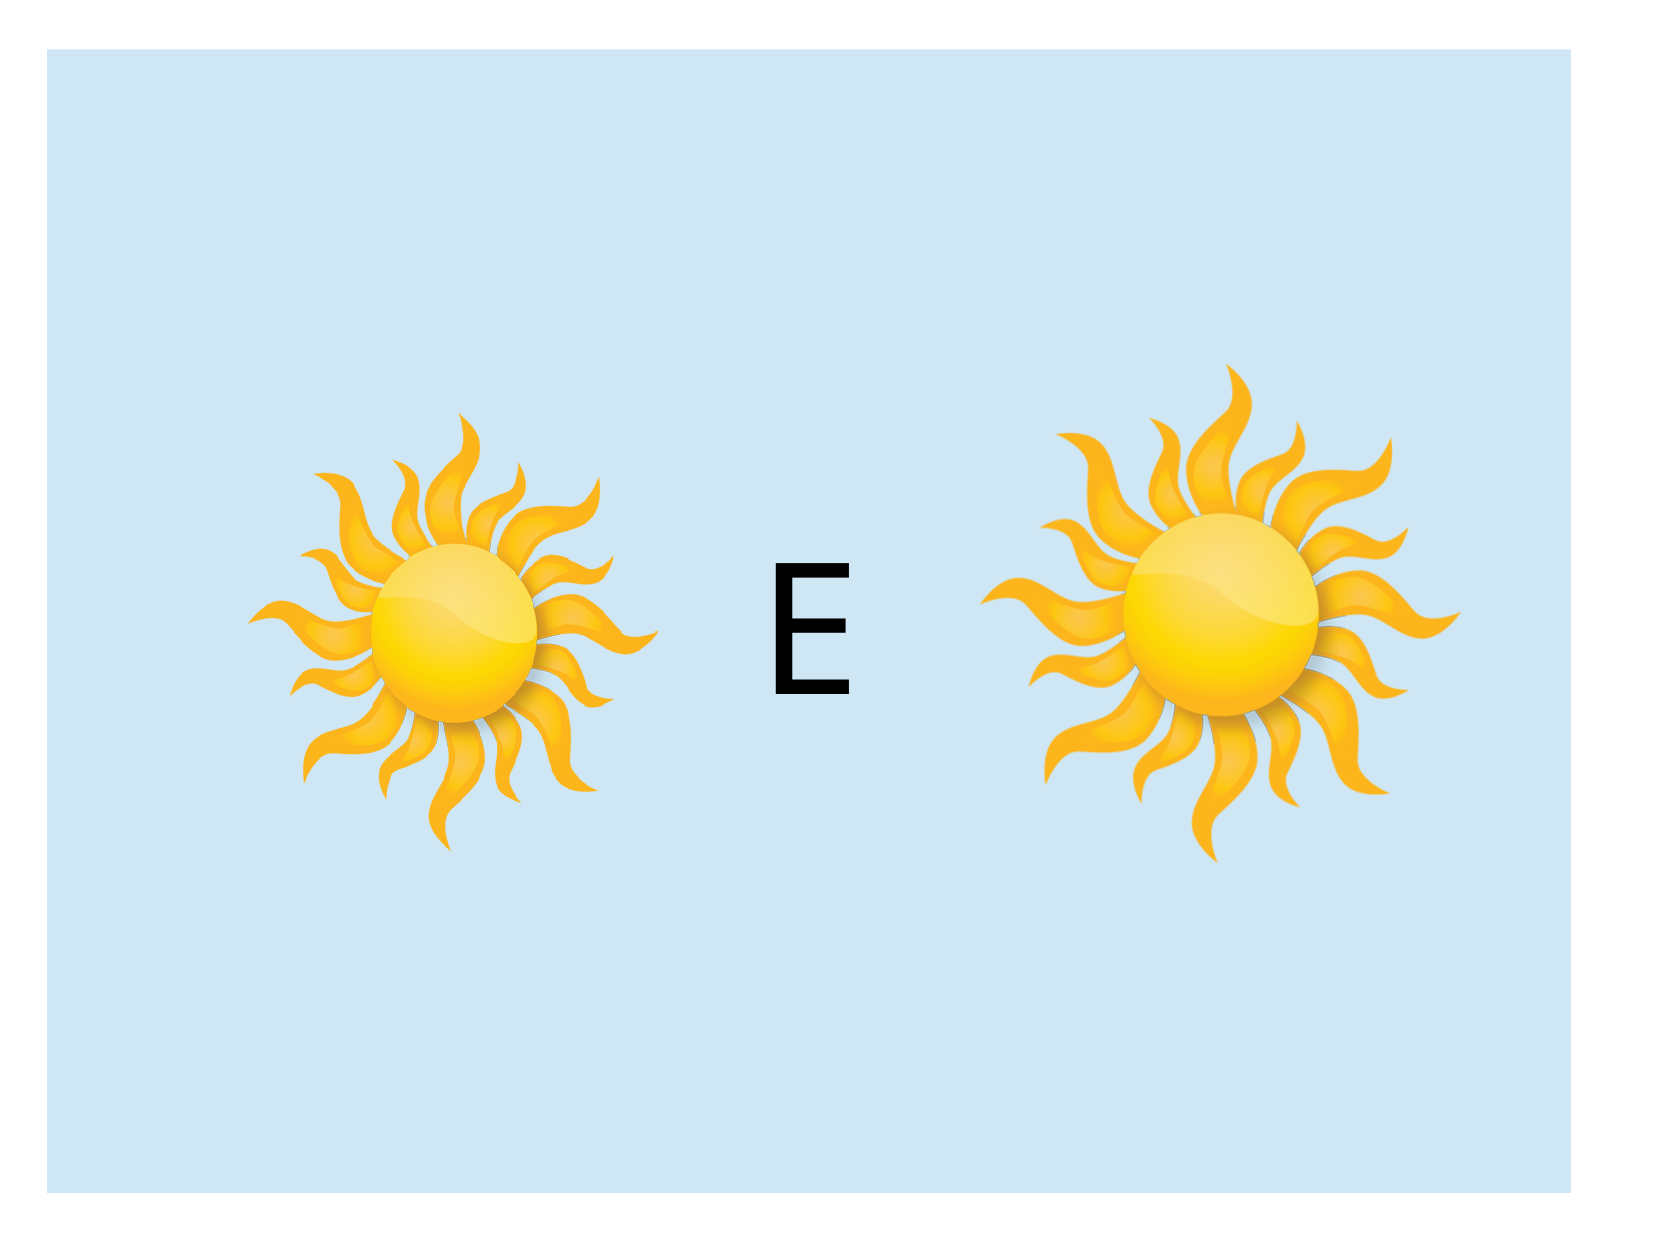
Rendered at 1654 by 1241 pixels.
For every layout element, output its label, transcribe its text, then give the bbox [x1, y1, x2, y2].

title E [47, 49, 1571, 1193]
picture [980, 364, 1461, 863]
picture [248, 413, 658, 853]
